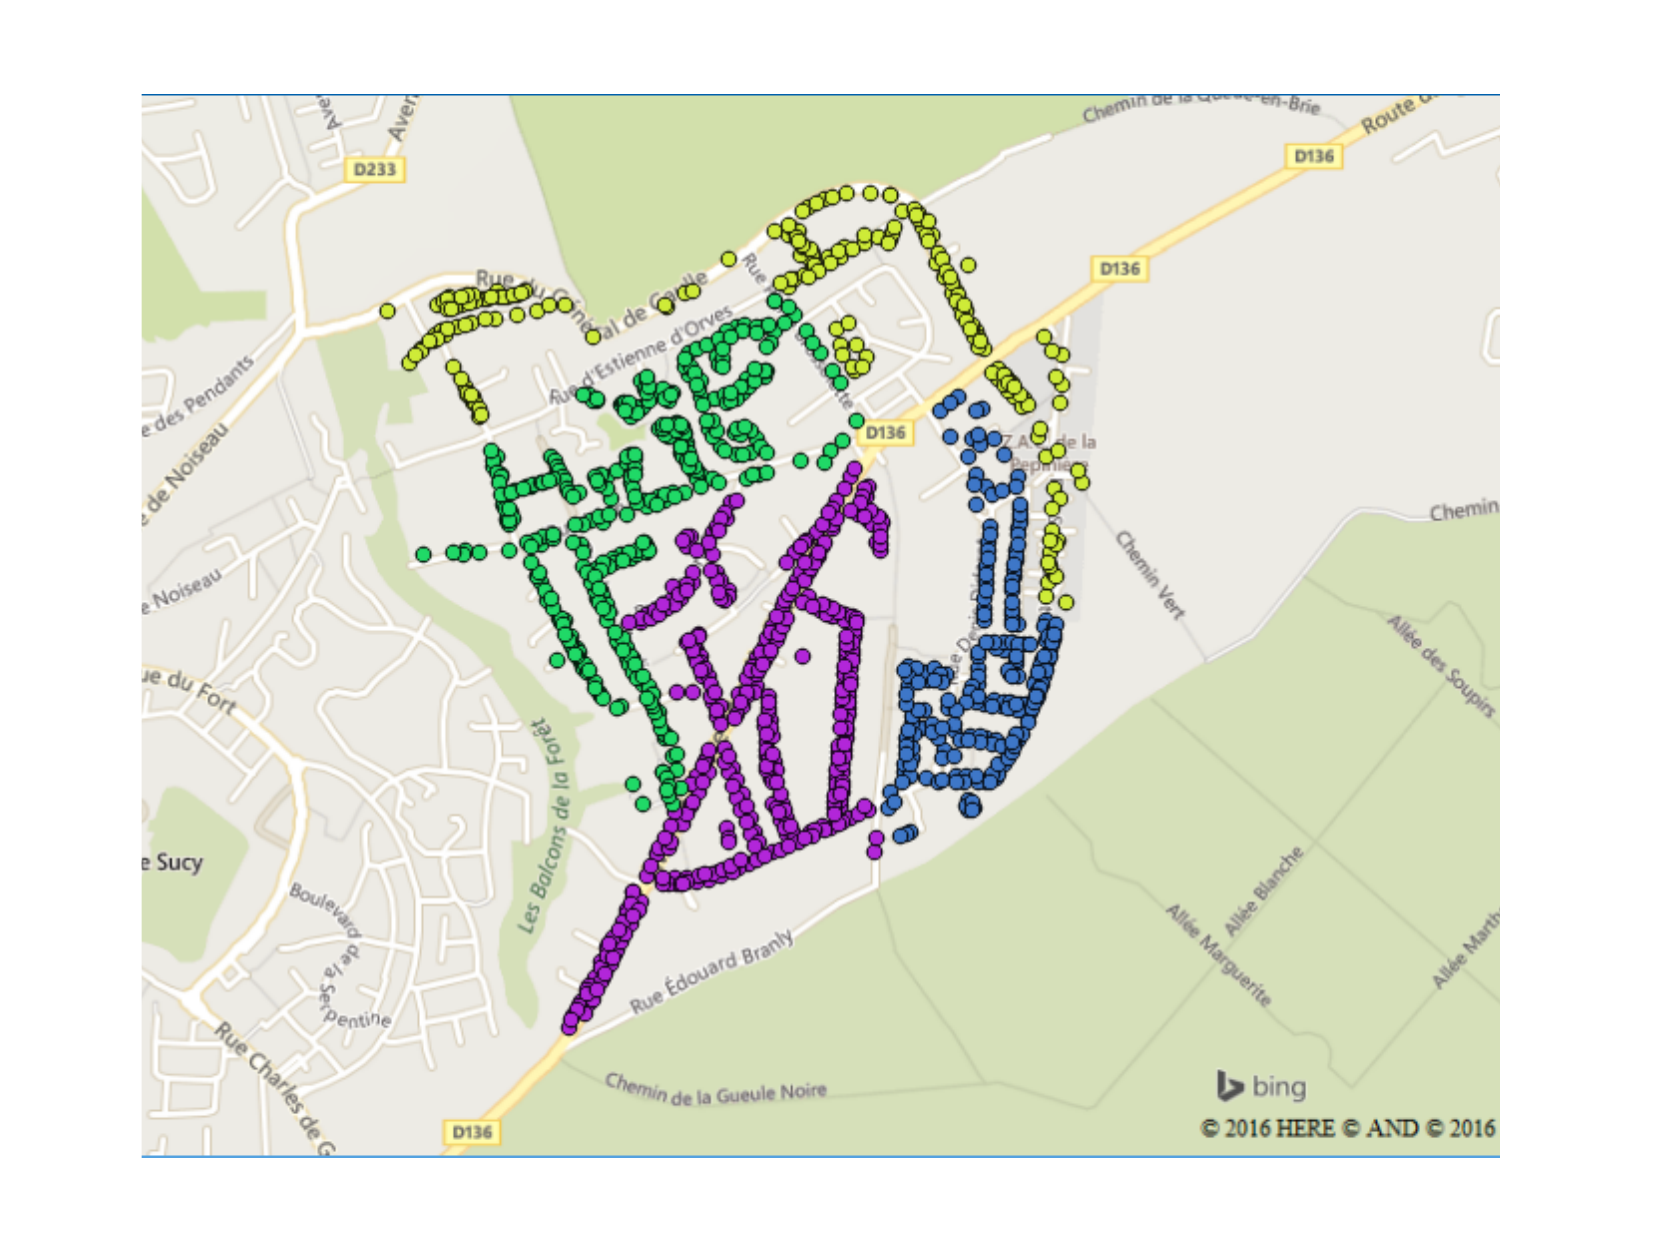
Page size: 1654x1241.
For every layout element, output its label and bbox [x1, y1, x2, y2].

picture [141, 94, 1501, 1158]
